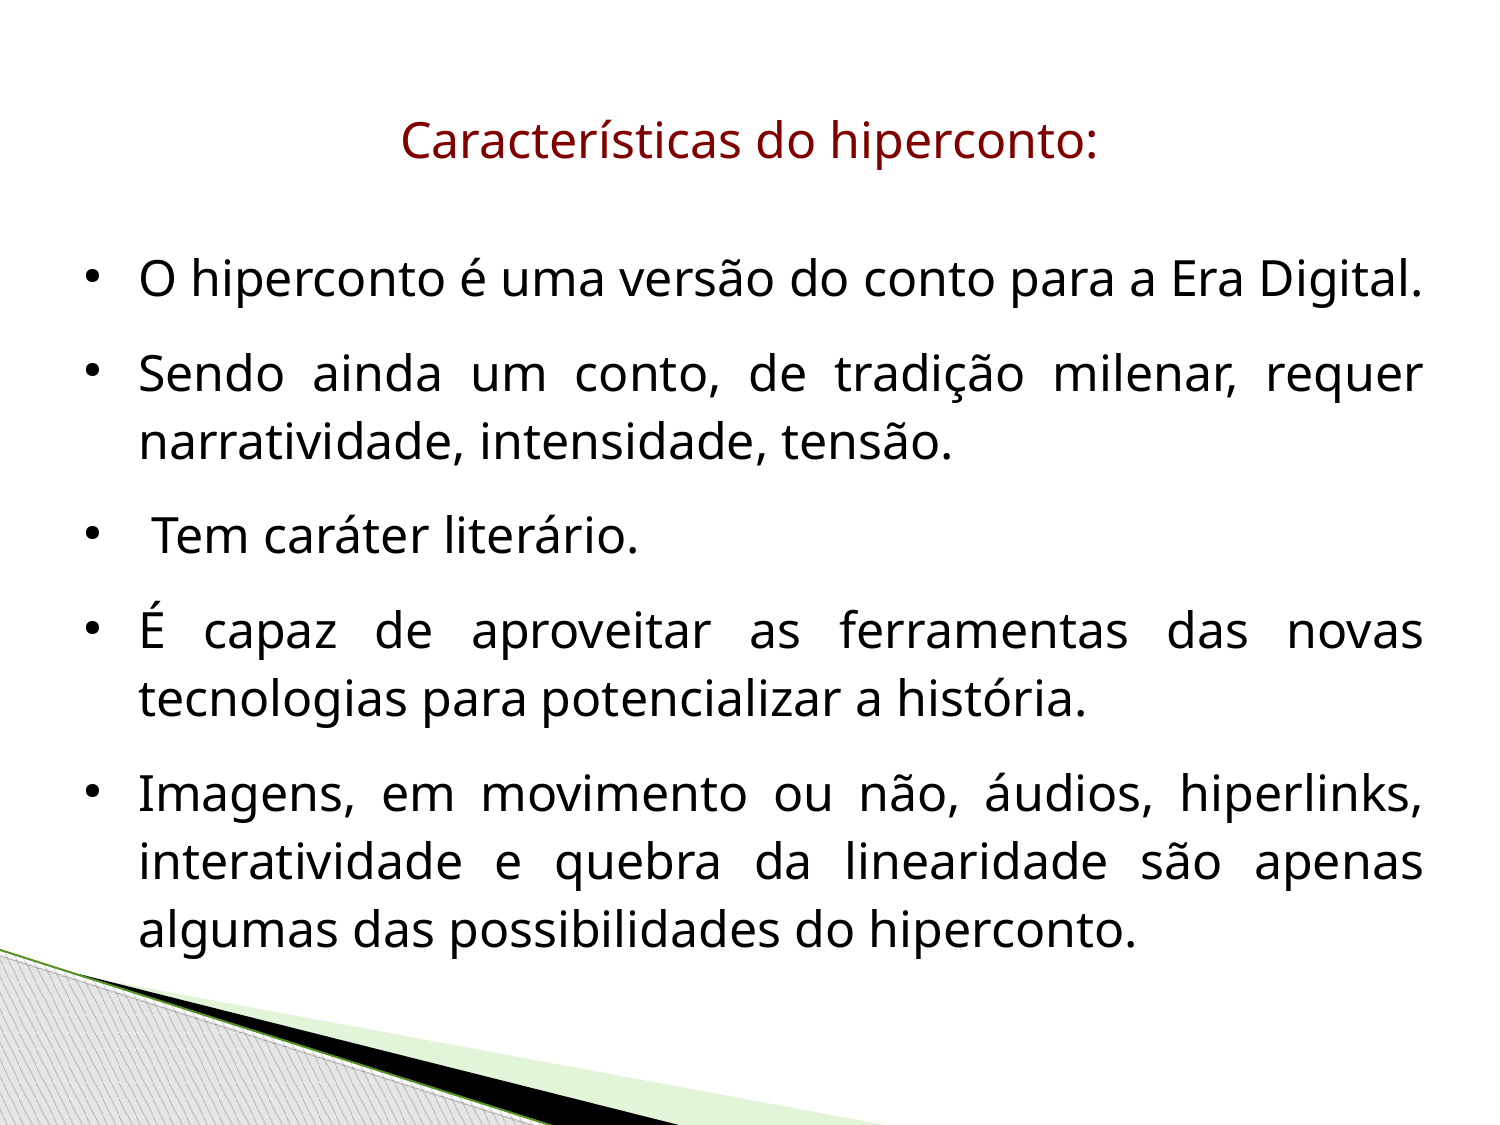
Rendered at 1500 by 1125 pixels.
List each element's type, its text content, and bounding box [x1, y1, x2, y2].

title Características do hiperconto: [75, 45, 1425, 233]
list O hiperconto é uma versão do conto para a Era Digital. Sendo ainda um conto, de tradição milenar, requer narratividade, intensidade, tensão. Tem caráter literário. É capaz de aproveitar as ferramentas das novas tecnologias para potencializar a história. Imagens, em movimento ou não, áudios, hiperlinks, interatividade e quebra da linearidade são apenas algumas das possibilidades do hiperconto. [75, 243, 1425, 986]
